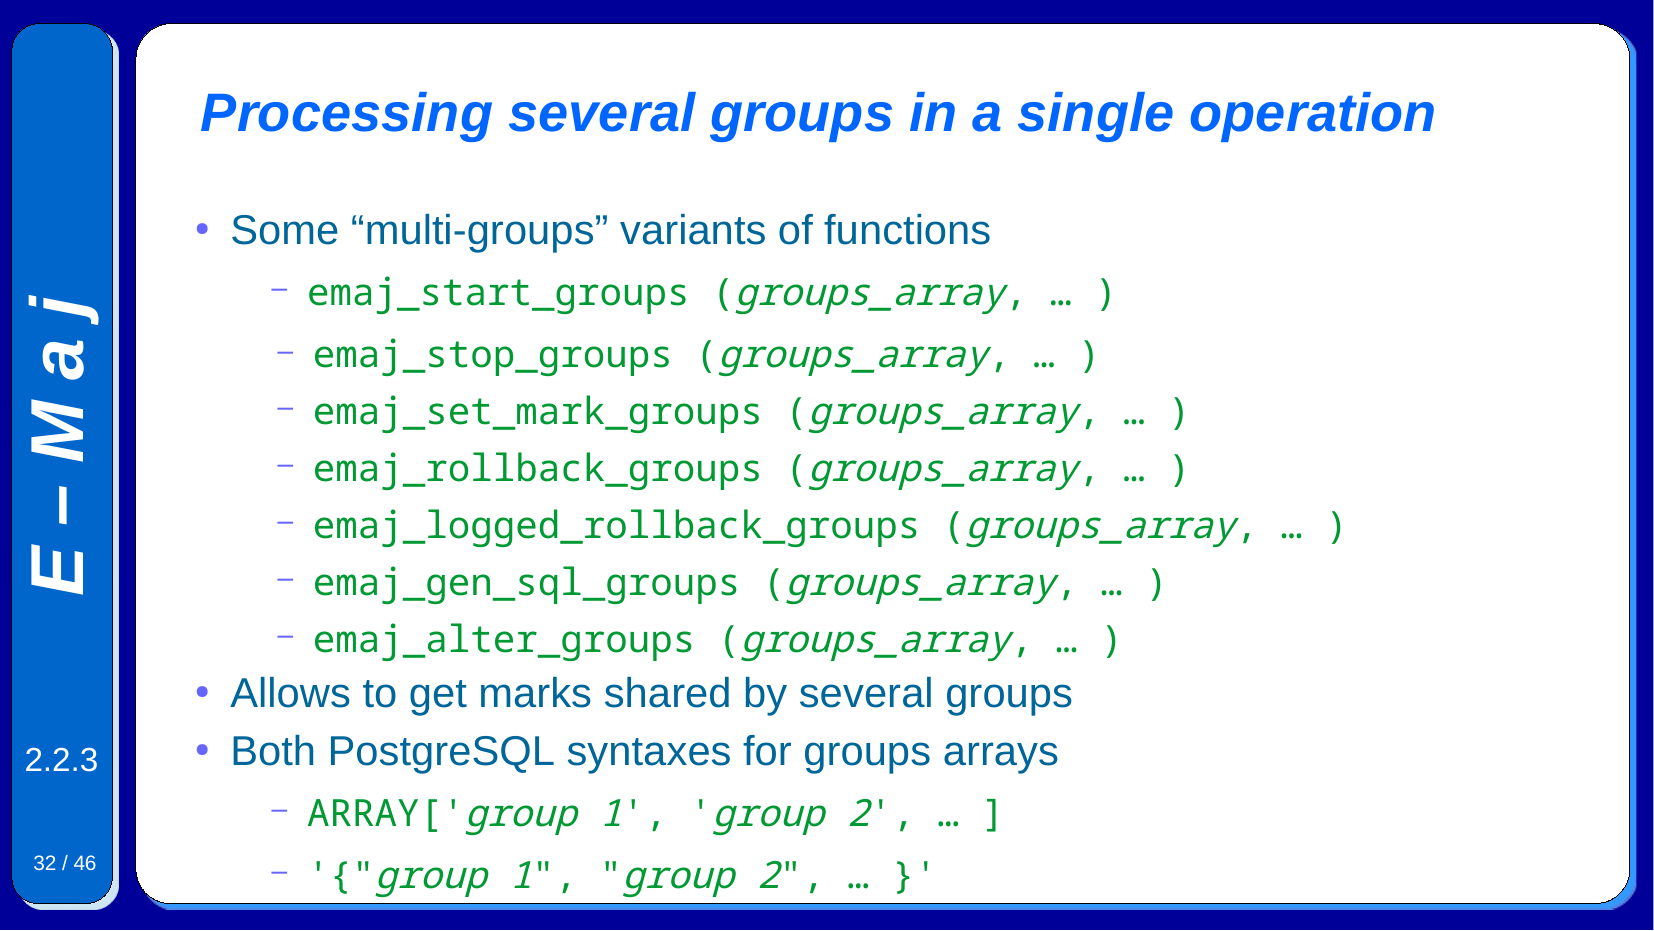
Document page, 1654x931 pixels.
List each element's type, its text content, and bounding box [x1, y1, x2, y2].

title Processing several groups in a single operation [200, 34, 1575, 191]
list Some “multi-groups” variants of functions emaj_start_groups (groups_array, … ) emaj_stop_groups (groups_array, … ) emaj_set_mark_groups (groups_array, … ) emaj_rollback_groups (groups_array, … ) emaj_logged_rollback_groups (groups_array, … ) emaj_gen_sql_groups (groups_array, … ) emaj_alter_groups (groups_array, … ) Allows to get marks shared by several groups Both PostgreSQL syntaxes for groups arrays ARRAY['group 1', 'group 2', … ] '{"group 1", "group 2", … }' [177, 206, 1587, 862]
